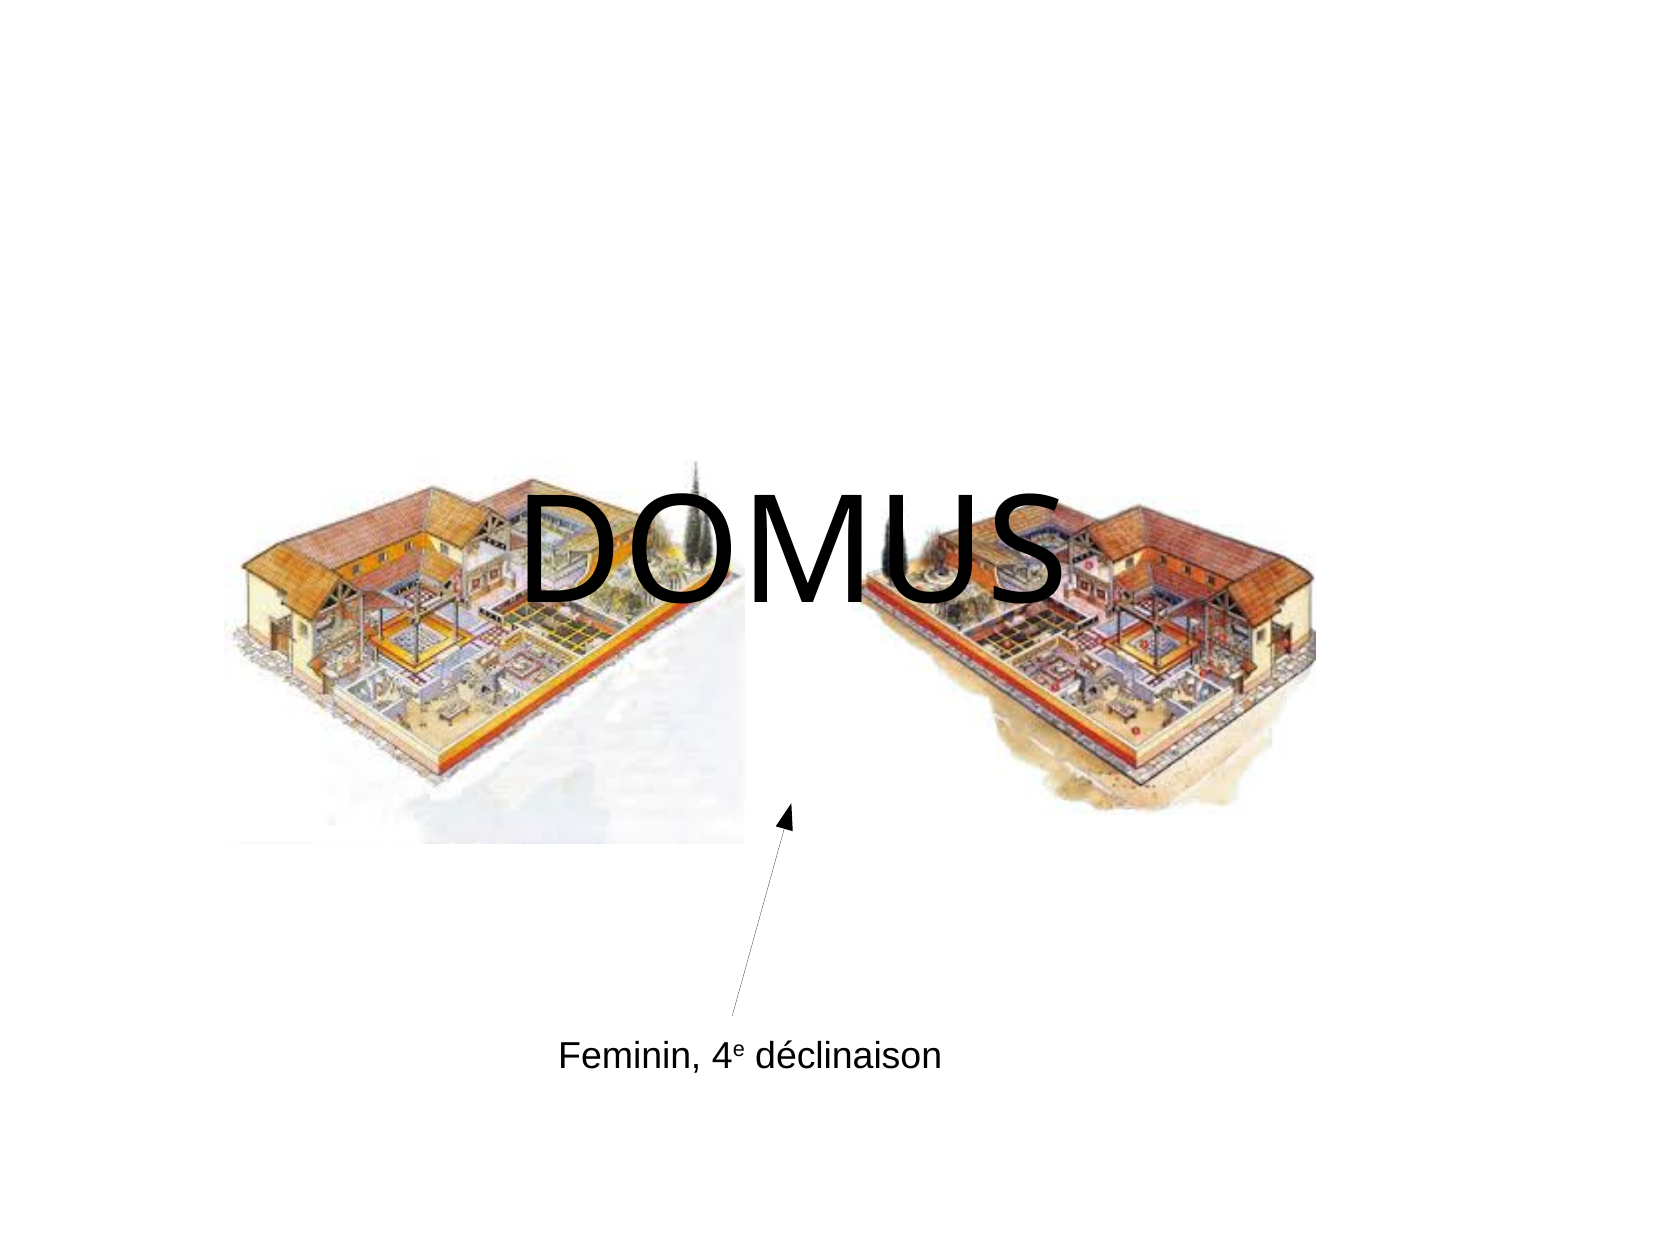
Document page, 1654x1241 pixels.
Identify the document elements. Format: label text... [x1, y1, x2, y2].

picture [224, 676, 745, 844]
title DOMUS [47, 413, 1536, 676]
text_box Feminin, 4e déclinaison [543, 1027, 1654, 1086]
picture [852, 676, 1316, 815]
